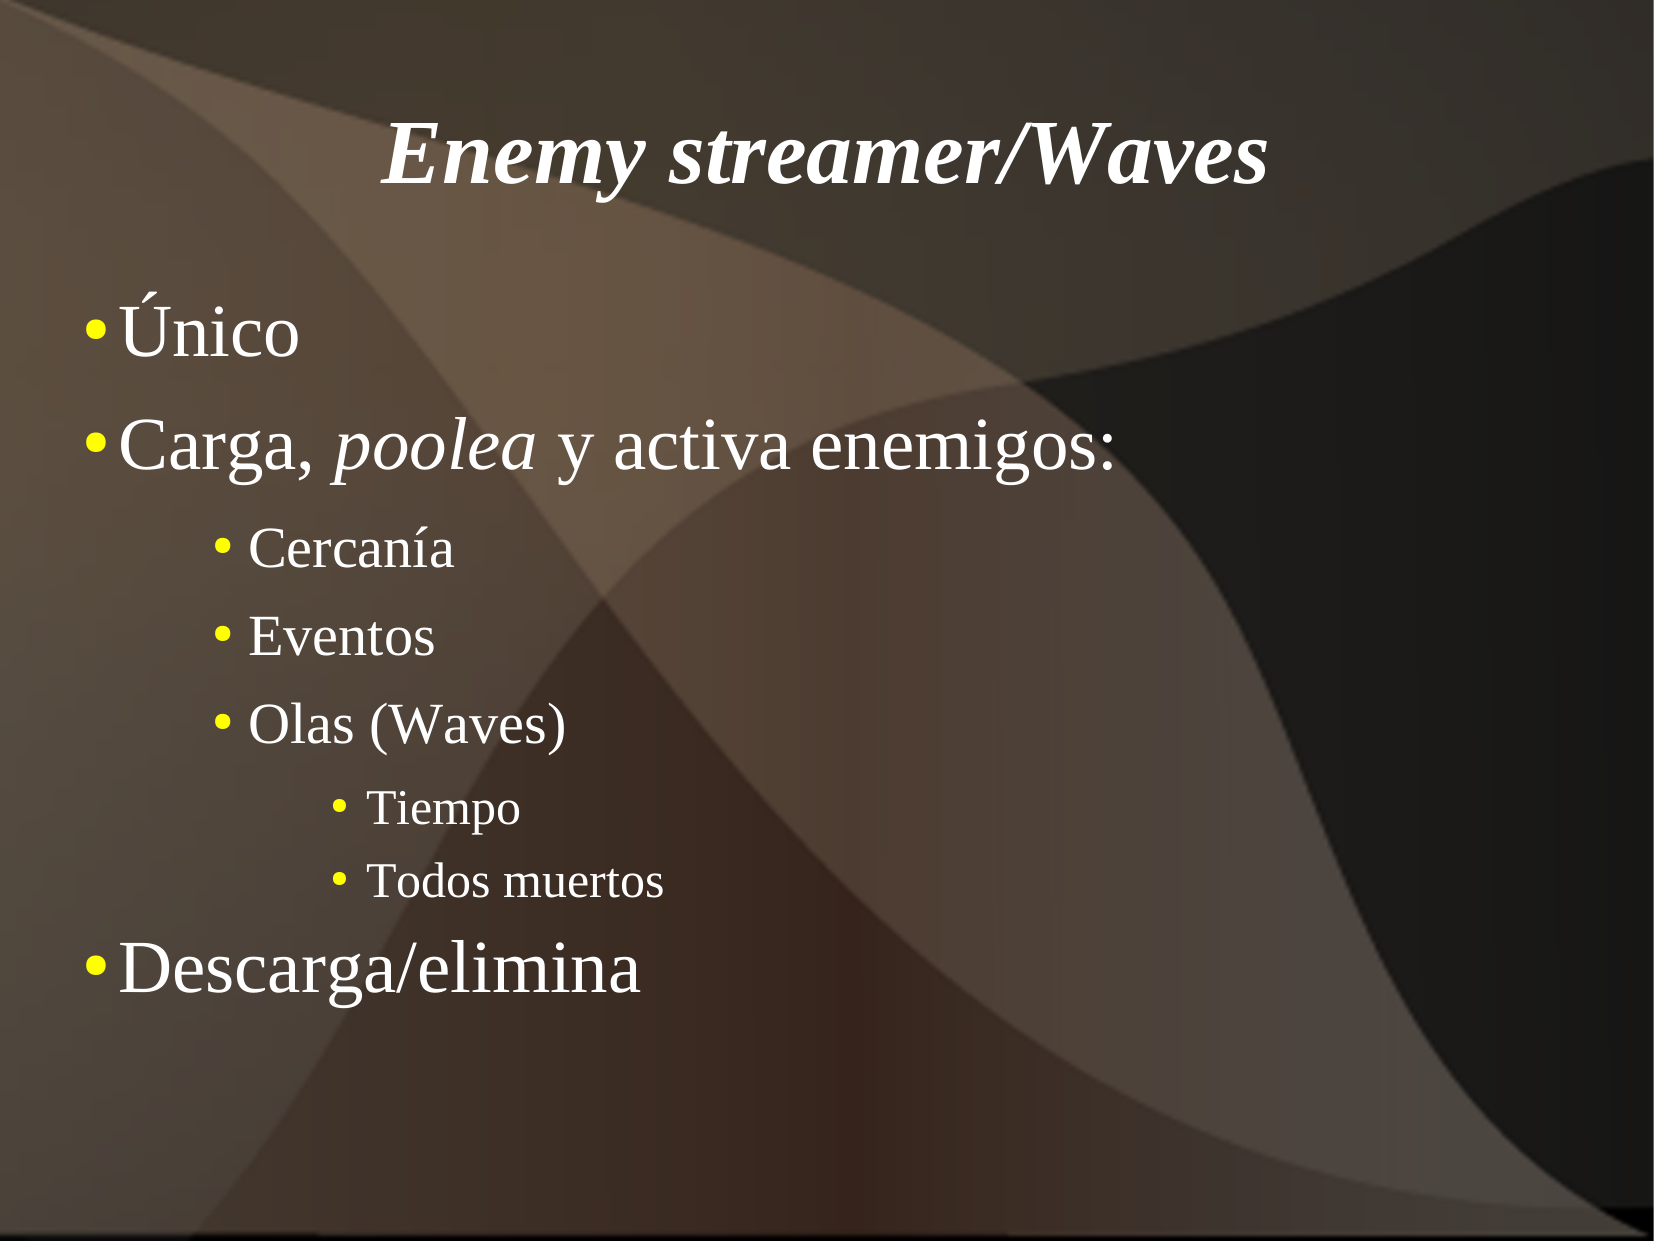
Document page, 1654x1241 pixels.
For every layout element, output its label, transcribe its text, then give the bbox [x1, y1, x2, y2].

list Único Carga, poolea y activa enemigos: Cercanía Eventos Olas (Waves) Tiempo Todos muertos Descarga/elimina [82, 290, 1571, 1109]
title Enemy streamer/Waves [82, 49, 1571, 257]
picture [0, 0, 1654, 1241]
